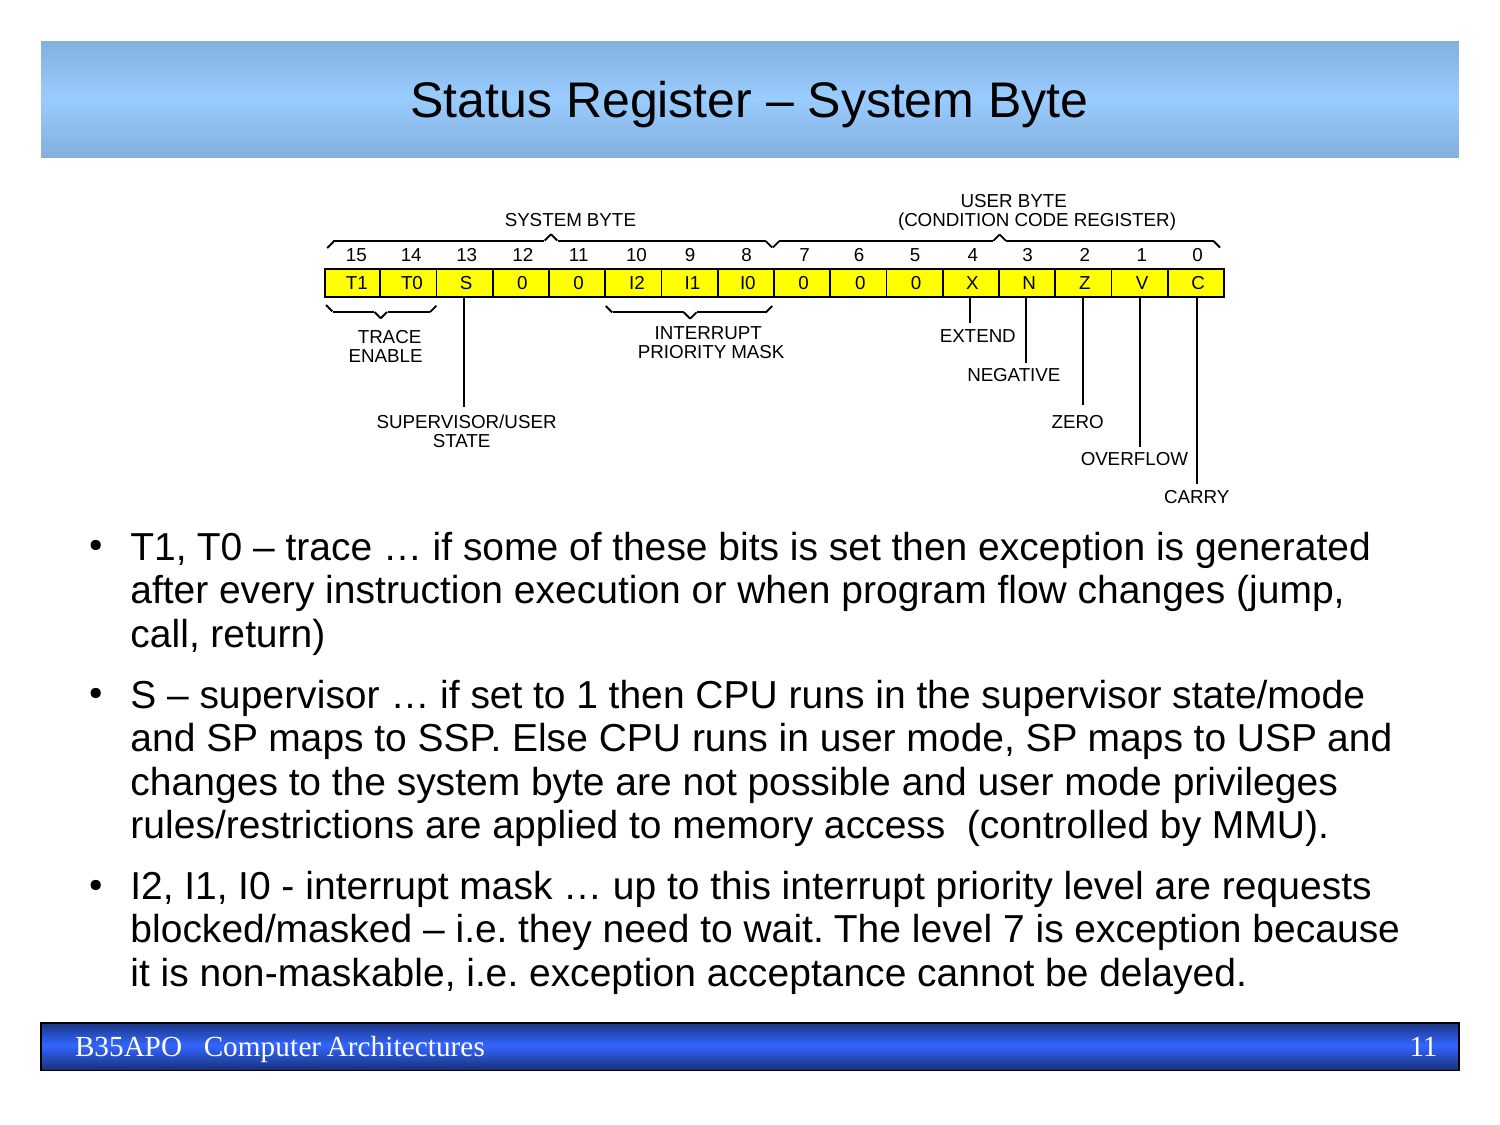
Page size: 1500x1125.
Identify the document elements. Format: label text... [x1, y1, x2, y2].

text_box [381, 270, 436, 296]
text_box [1056, 270, 1111, 296]
text_box [775, 270, 829, 296]
text_box [326, 270, 379, 296]
text_box [550, 270, 604, 296]
list T1, T0 – trace … if some of these bits is set then exception is generated after every instruction execution or when program flow changes (jump, call, return) S – supervisor … if set to 1 then CPU runs in the supervisor state/mode and SP maps to SSP. Else CPU runs in user mode, SP maps to USP and changes to the system byte are not possible and user mode privileges rules/restrictions are applied to memory access (controlled by MMU). I2, I1, I0 - interrupt mask … up to this interrupt priority level are requests blocked/masked – i.e. they need to wait. The level 7 is exception because it is non-maskable, i.e. exception acceptance cannot be delayed. [75, 525, 1426, 1000]
text_box [719, 270, 773, 296]
text_box [662, 270, 717, 296]
text_box [606, 270, 661, 296]
title Status Register – System Byte [41, 41, 1459, 158]
text_box [887, 270, 942, 296]
text_box [437, 270, 492, 296]
text_box [1169, 270, 1223, 296]
text_box [1112, 270, 1167, 296]
text_box [831, 270, 886, 296]
text_box [944, 270, 998, 296]
text_box [494, 270, 548, 296]
text_box [1000, 270, 1054, 296]
